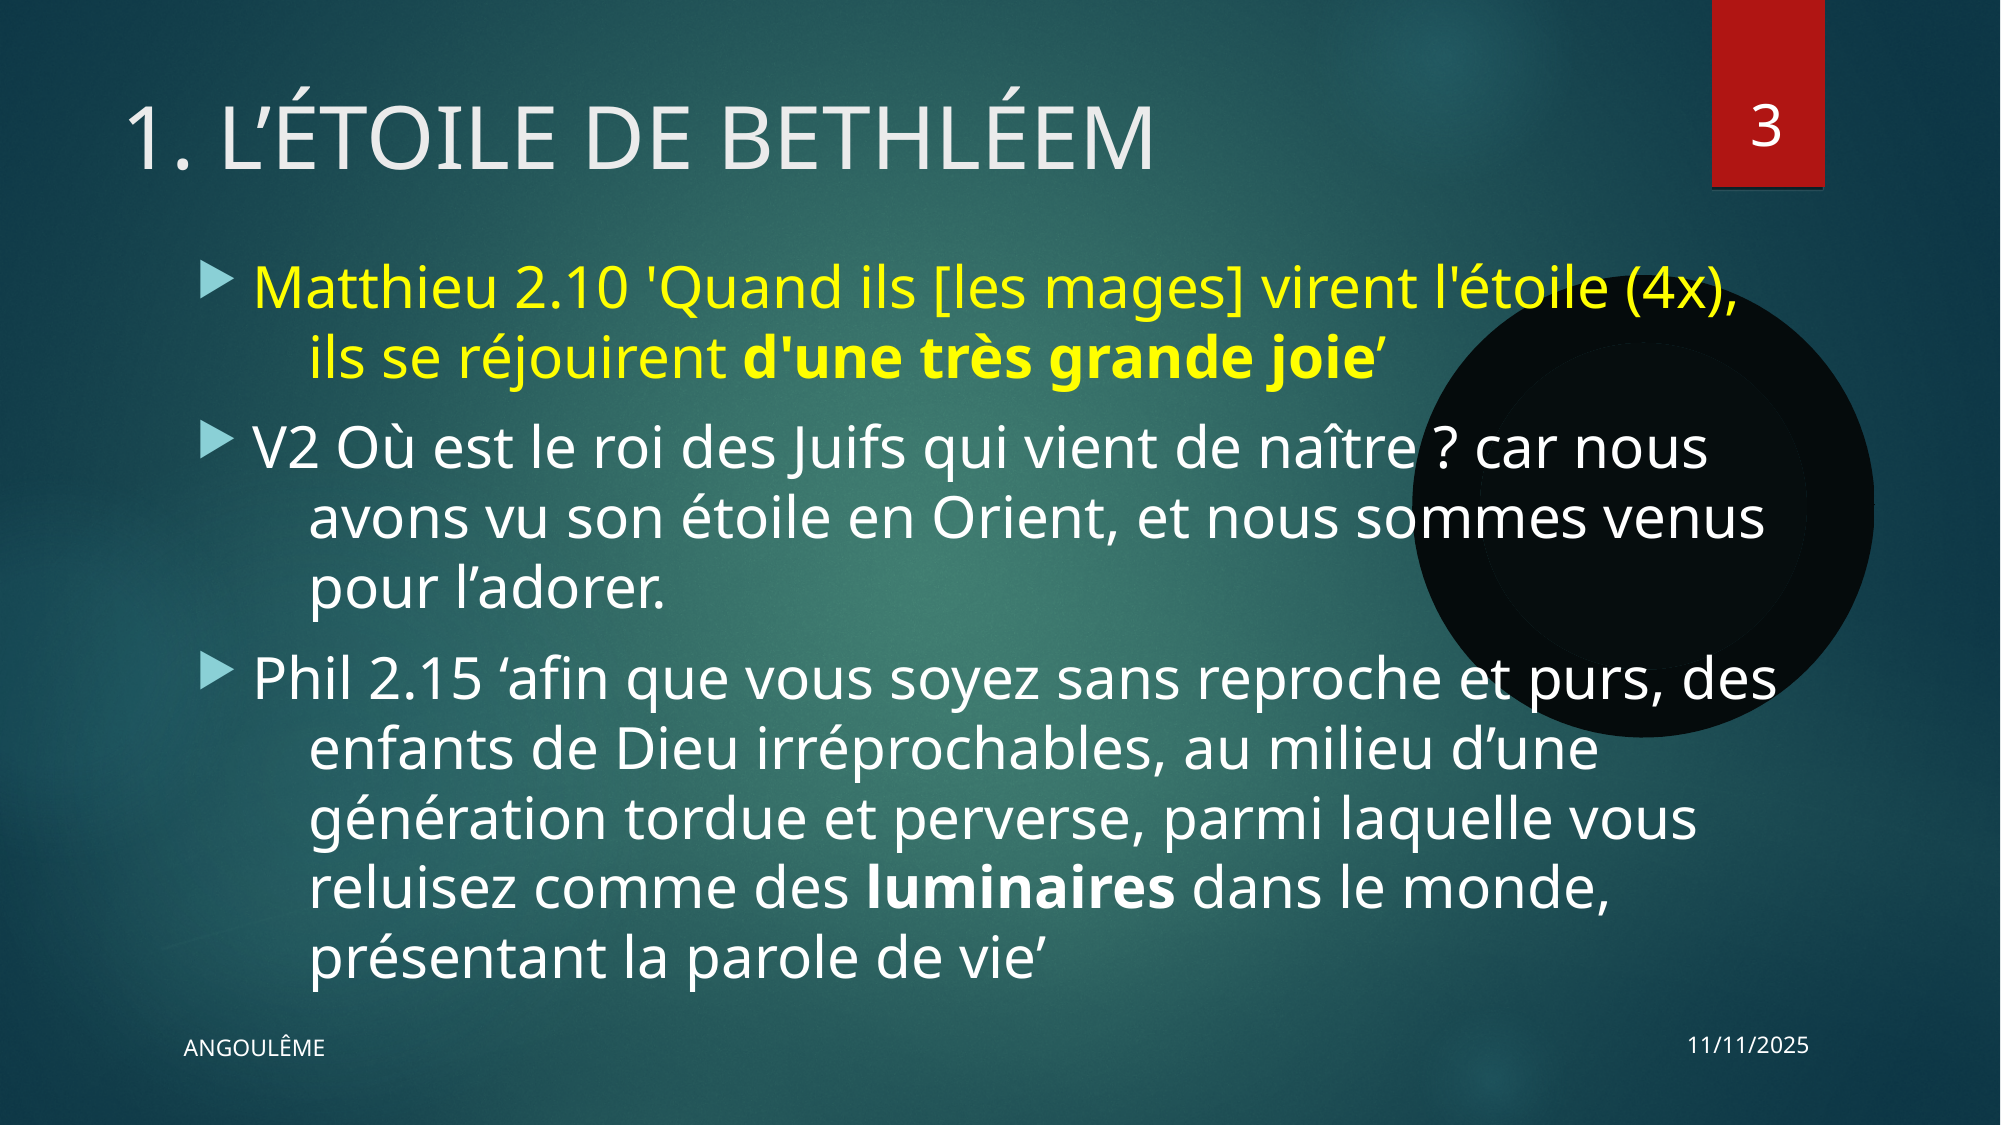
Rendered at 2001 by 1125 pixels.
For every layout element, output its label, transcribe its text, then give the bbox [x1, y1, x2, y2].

list Matthieu 2.10 'Quand ils [les mages] virent l'étoile (4x), ils se réjouirent d'une très grande joie’ V2 Où est le roi des Juifs qui vient de naître ? car nous avons vu son étoile en Orient, et nous sommes venus pour l’adorer. Phil 2.15 ‘afin que vous soyez sans reproche et purs, des enfants de Dieu irréprochables, au milieu d’une génération tordue et perverse, parmi laquelle vous reluisez comme des luminaires dans le monde, présentant la parole de vie’ [181, 242, 1817, 1025]
title 1. L’ÉTOILE DE BETHLÉEM [106, 74, 1649, 305]
text_box 11/11/2025 [1671, 1022, 1835, 1073]
text_box [1698, 48, 1836, 175]
text_box ANGOULÊME [168, 1025, 364, 1076]
